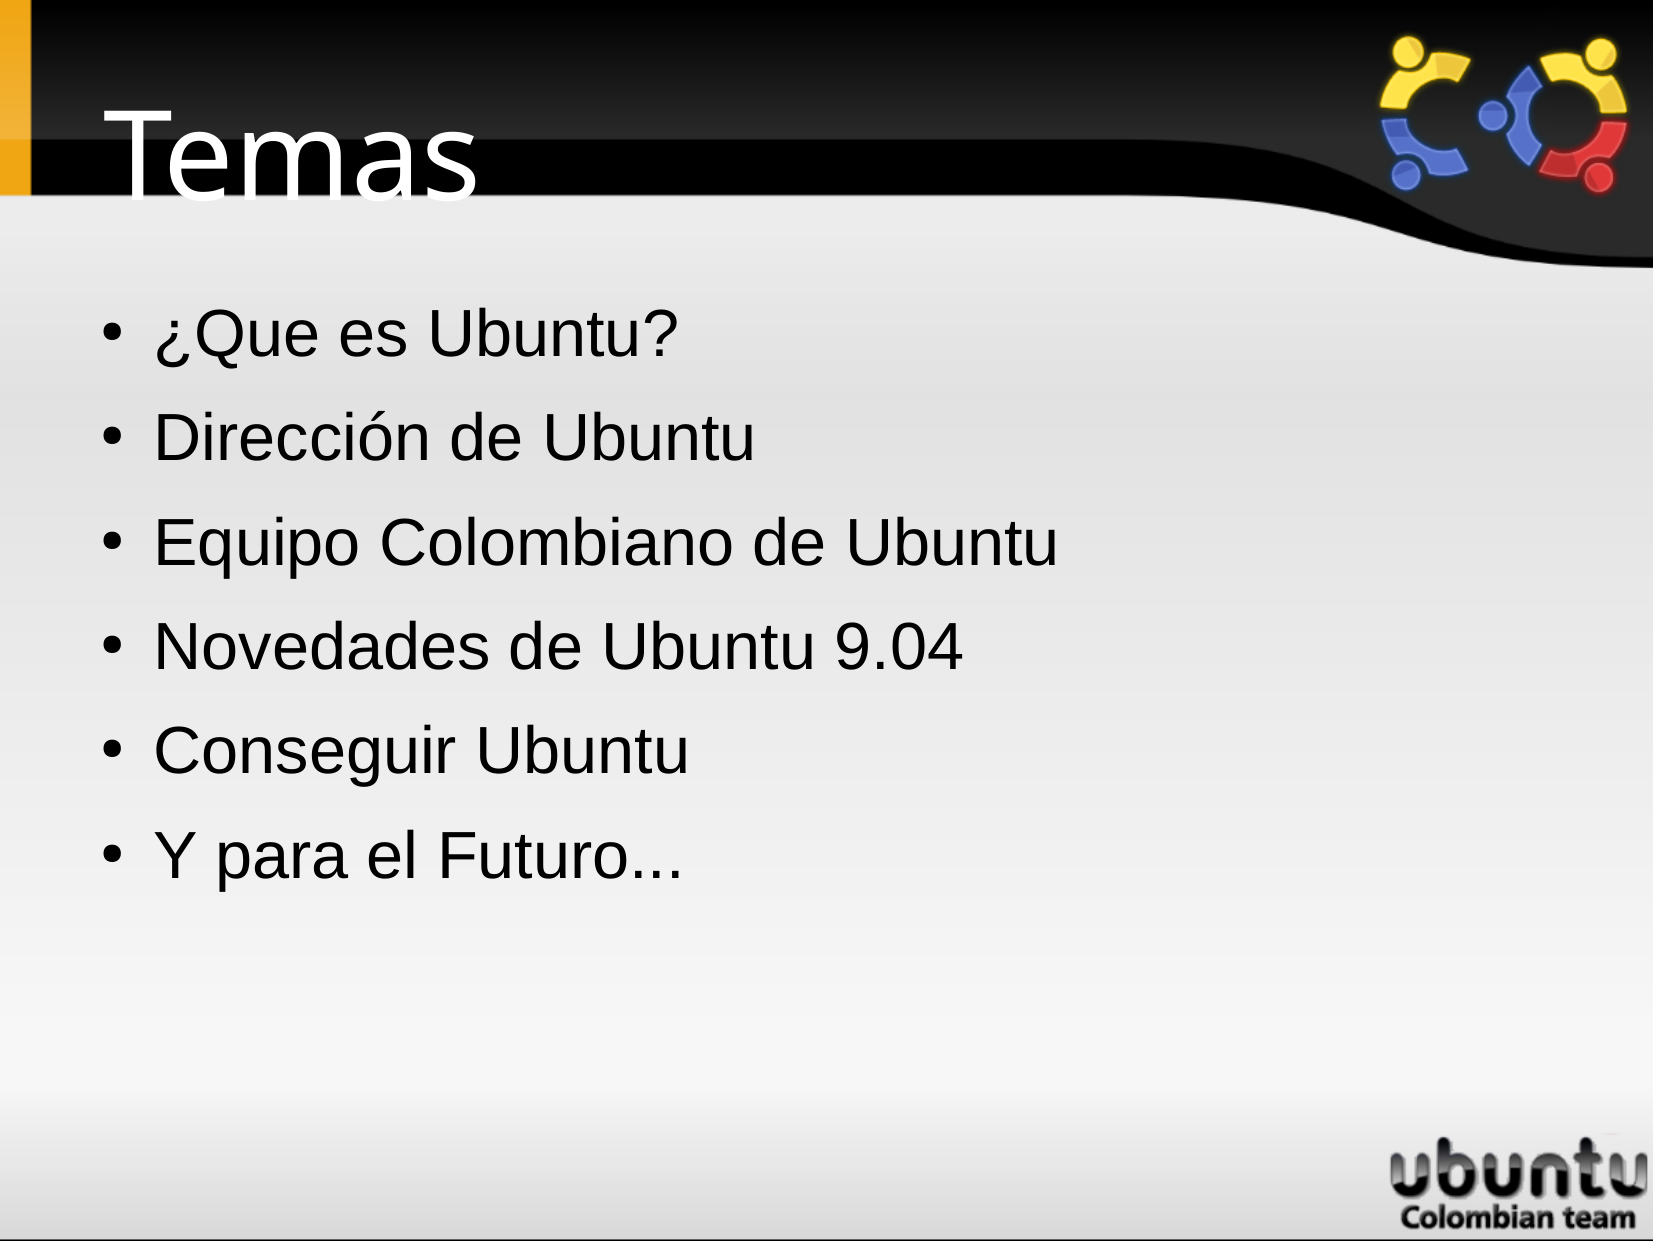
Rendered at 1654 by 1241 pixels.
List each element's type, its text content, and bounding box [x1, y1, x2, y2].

list ¿Que es Ubuntu? Dirección de Ubuntu Equipo Colombiano de Ubuntu Novedades de Ubuntu 9.04 Conseguir Ubuntu Y para el Futuro... [82, 296, 1571, 1004]
text_box Temas [88, 59, 407, 198]
picture [0, 0, 1653, 1241]
